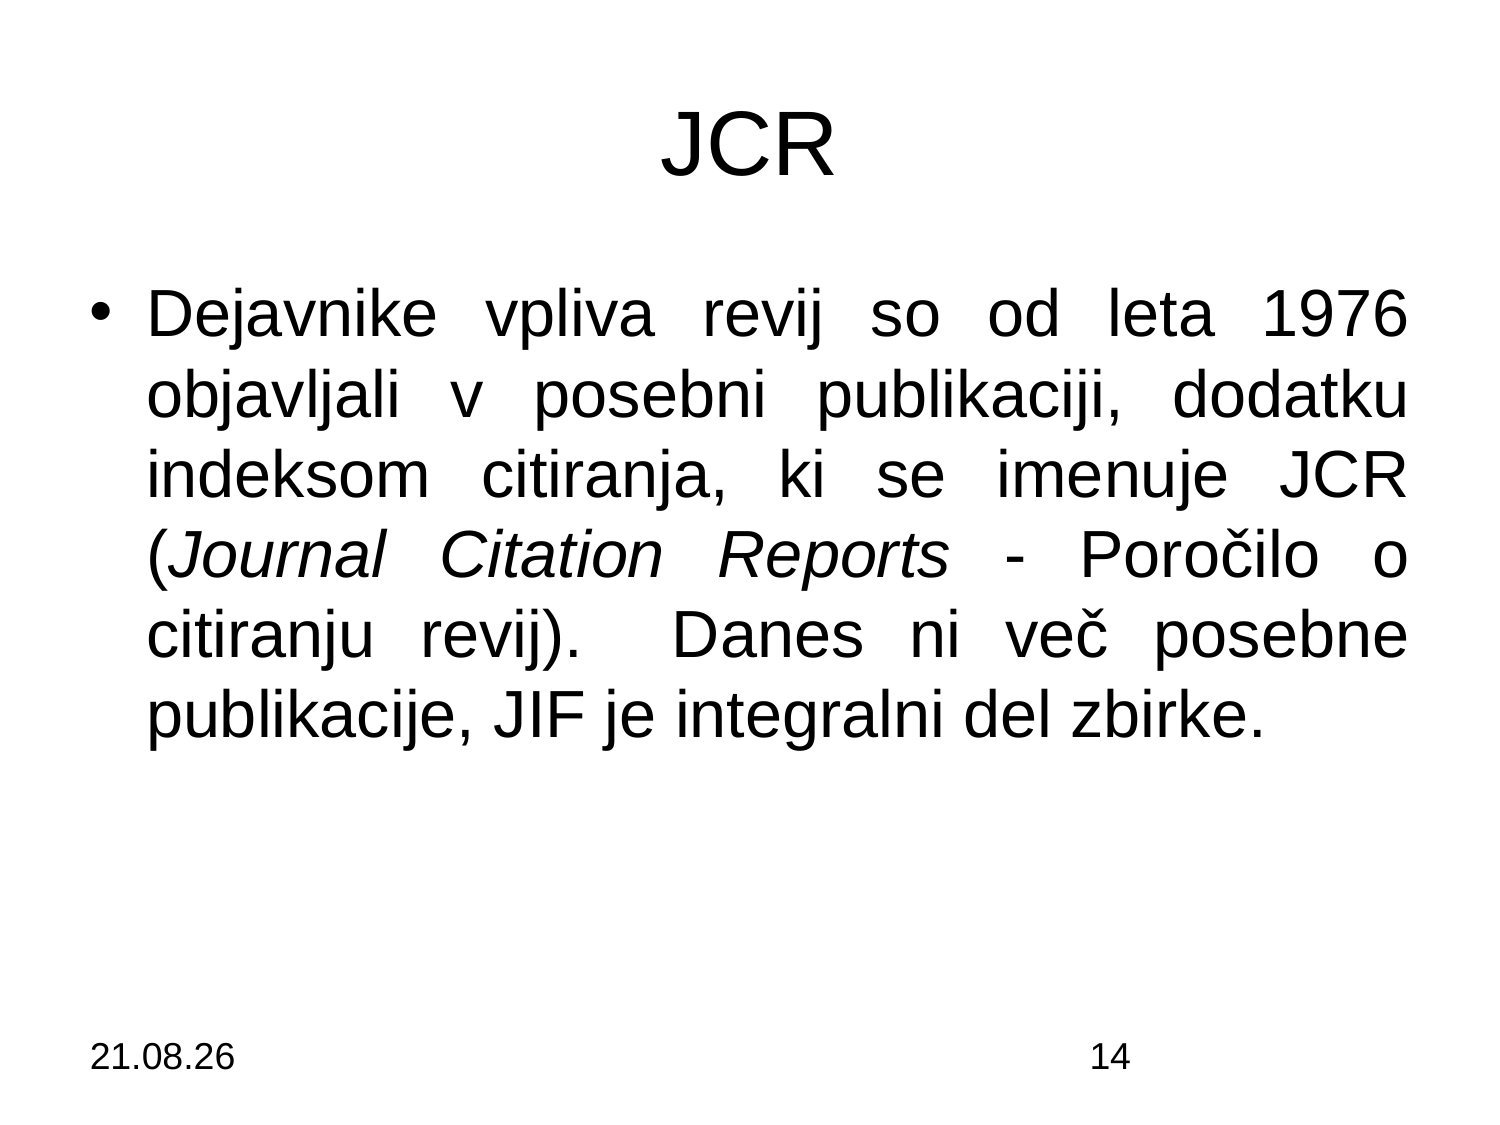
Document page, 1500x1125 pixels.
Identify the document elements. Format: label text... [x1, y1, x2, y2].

title JCR [75, 45, 1426, 233]
list Dejavnike vpliva revij so od leta 1976 objavljali v posebni publikaciji, dodatku indeksom citiranja, ki se imenuje JCR (Journal Citation Reports - Poročilo o citiranju revij). Danes ni več posebne publikacije, JIF je integralni del zbirke. [75, 262, 1426, 1006]
